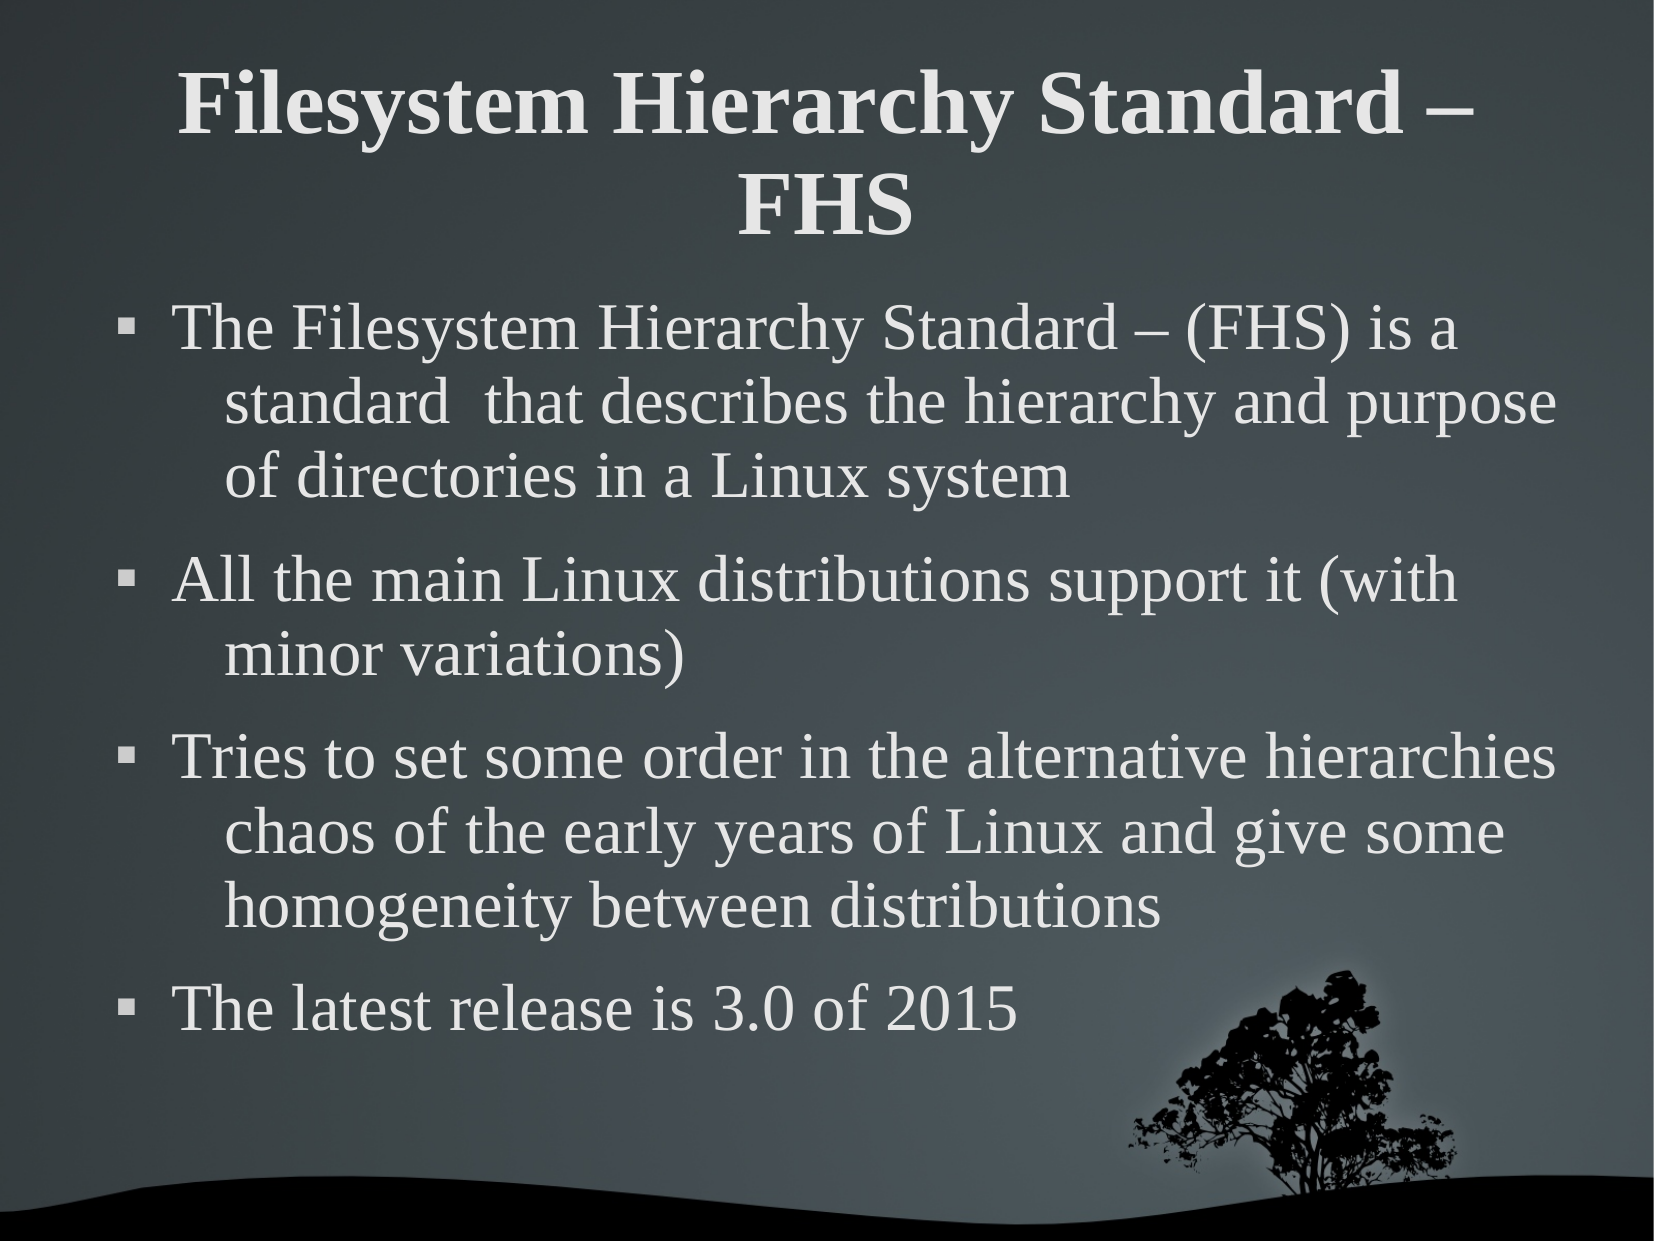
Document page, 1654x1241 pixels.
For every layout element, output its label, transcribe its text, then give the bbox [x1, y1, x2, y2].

list The Filesystem Hierarchy Standard – (FHS) is a standard that describes the hierarchy and purpose of directories in a Linux system All the main Linux distributions support it (with minor variations) Tries to set some order in the alternative hierarchies chaos of the early years of Linux and give some homogeneity between distributions The latest release is 3.0 of 2015 [82, 290, 1571, 1187]
picture [0, 0, 1654, 1241]
title Filesystem Hierarchy Standard – FHS [82, 33, 1571, 273]
